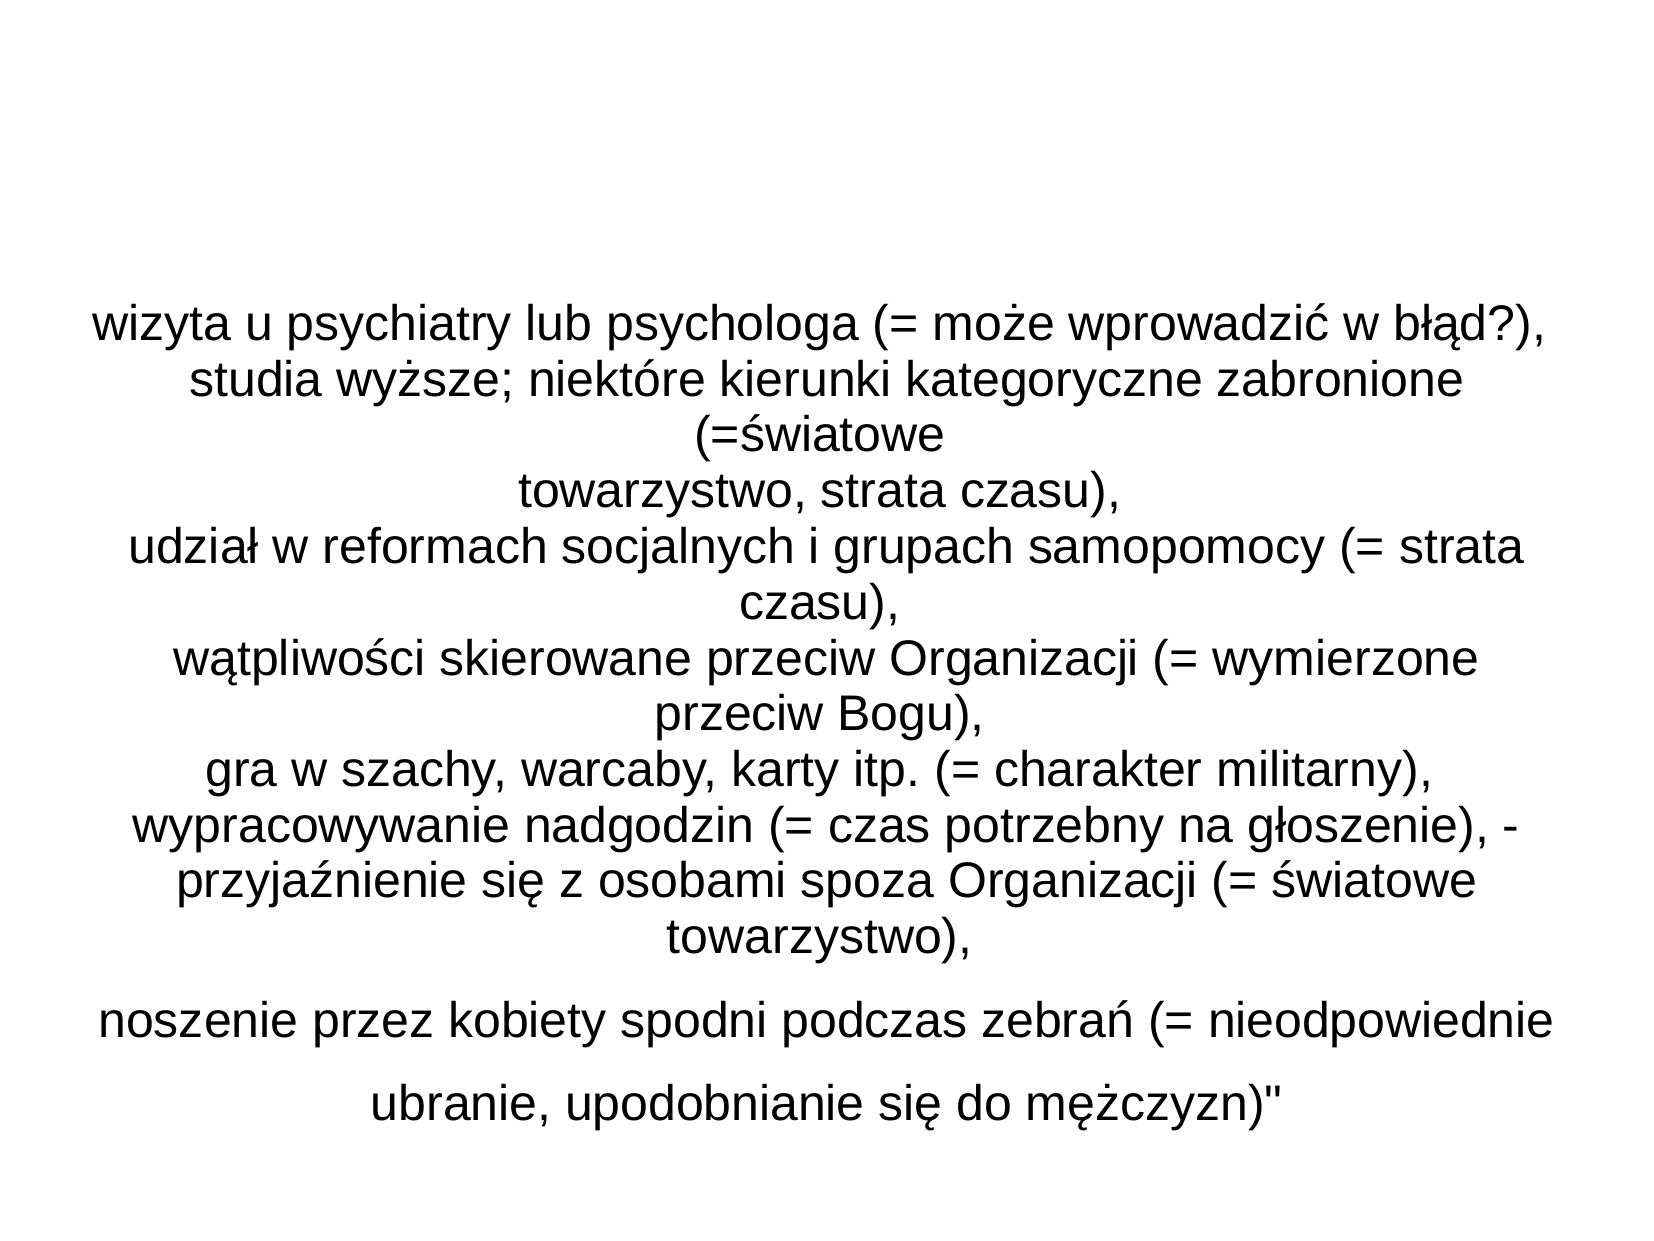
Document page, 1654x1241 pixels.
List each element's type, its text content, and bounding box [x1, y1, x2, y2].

subtitle wizyta u psychiatry lub psychologa (= może wprowadzić w błąd?), studia wyższe; niektóre kierunki kategoryczne zabronione (=światowe towarzystwo, strata czasu), udział w reformach socjalnych i grupach samopomocy (= strata czasu), wątpliwości skierowane przeciw Organizacji (= wymierzone przeciw Bogu), gra w szachy, warcaby, karty itp. (= charakter militarny), wypracowywanie nadgodzin (= czas potrzebny na głoszenie), - przyjaźnienie się z osobami spoza Organizacji (= światowe towarzystwo), noszenie przez kobiety spodni podczas zebrań (= nieodpowiednie ubranie, upodobnianie się do mężczyzn)" [82, 281, 1571, 1118]
